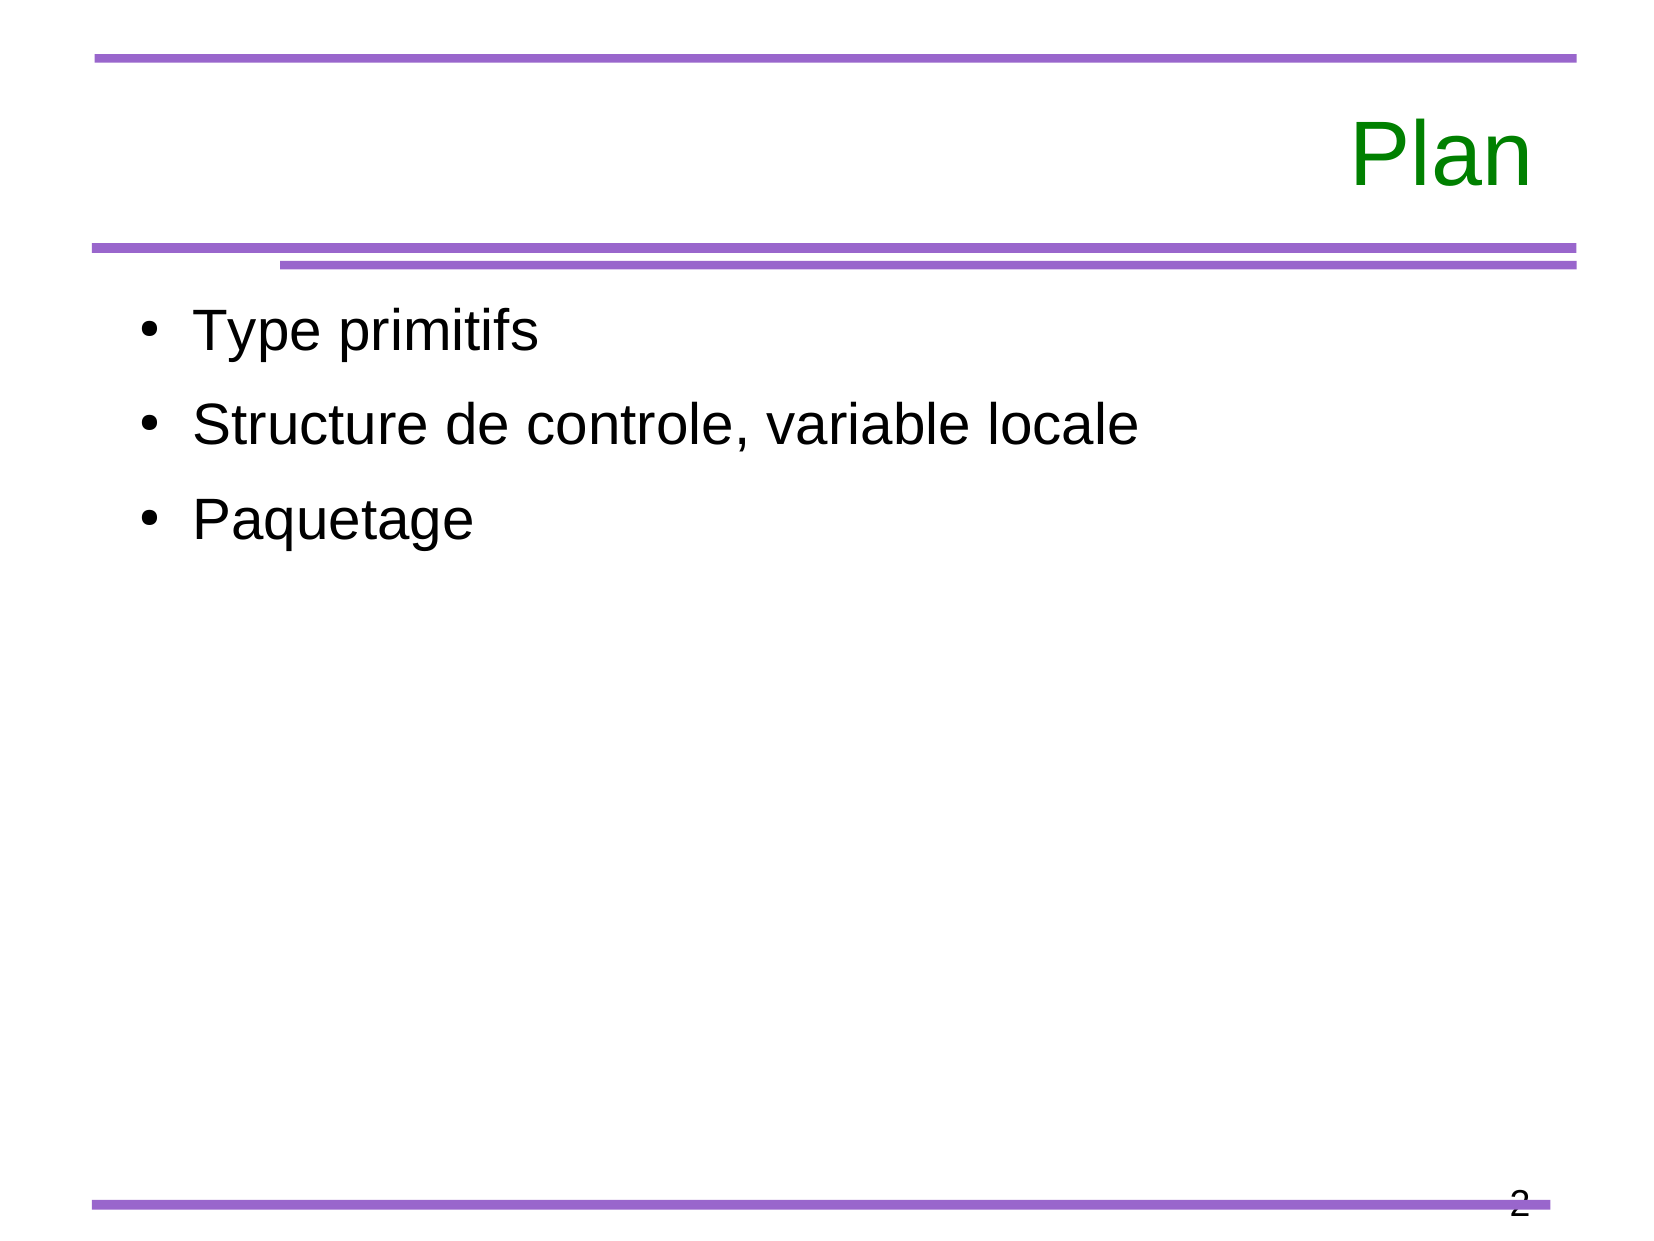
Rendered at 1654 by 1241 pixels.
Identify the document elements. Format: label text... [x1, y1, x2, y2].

list Type primitifs Structure de controle, variable locale Paquetage [121, 297, 1534, 1168]
title Plan [121, 49, 1534, 257]
